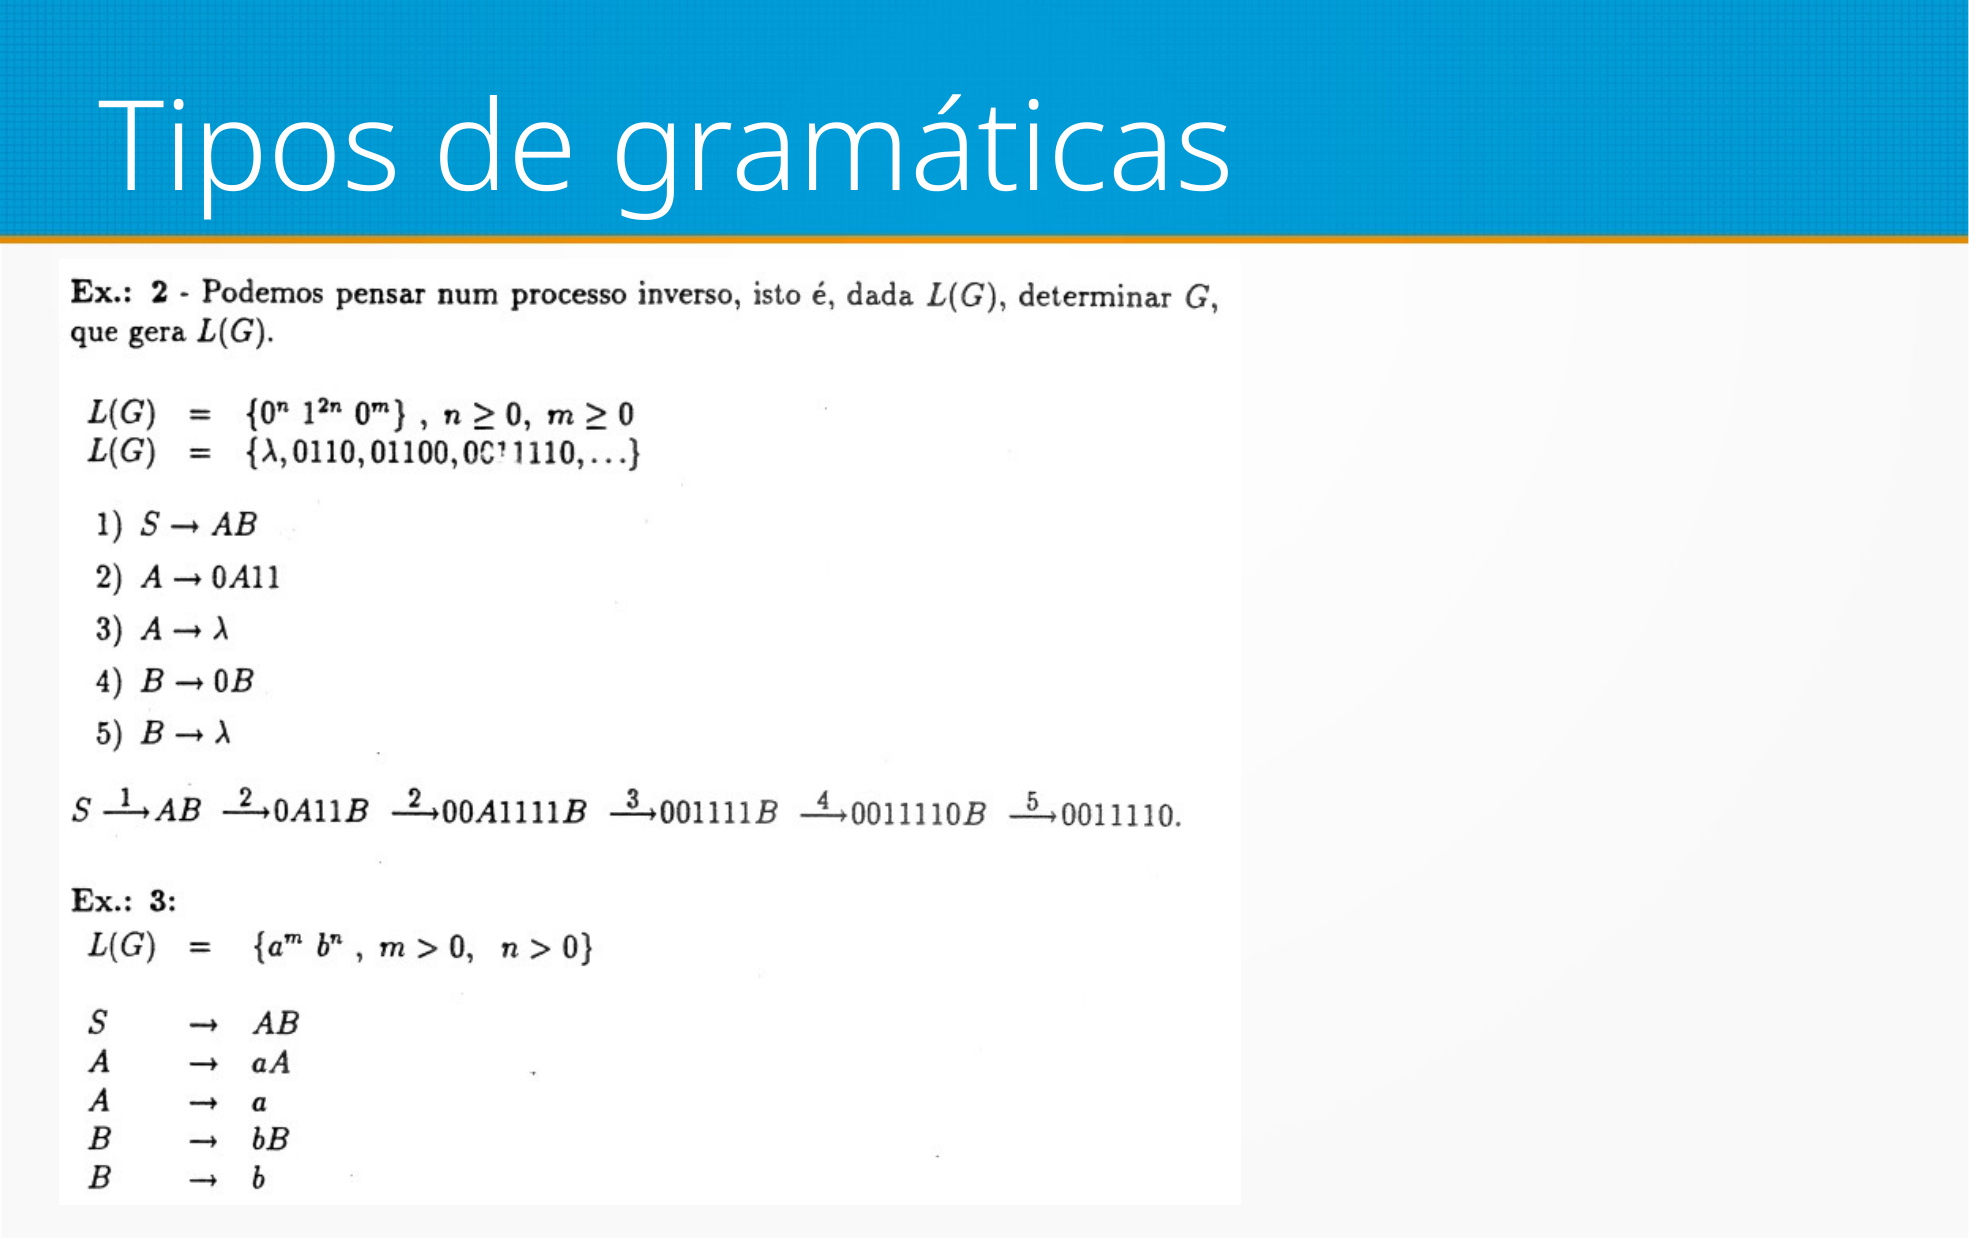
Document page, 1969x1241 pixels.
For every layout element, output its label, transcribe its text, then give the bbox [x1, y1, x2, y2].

picture [0, 233, 1969, 1241]
title Tipos de gramáticas [98, 19, 1870, 227]
